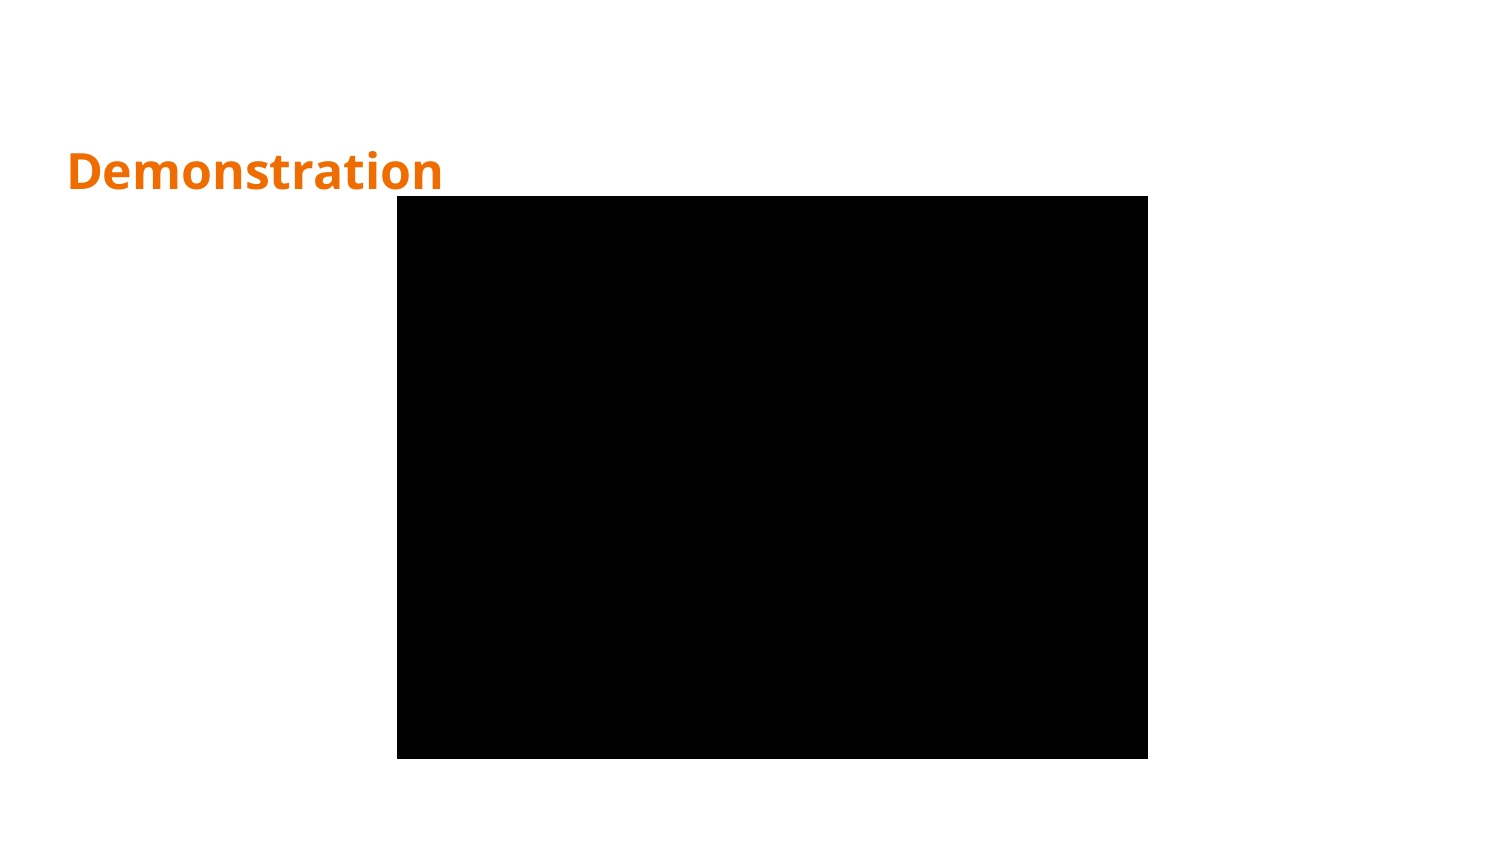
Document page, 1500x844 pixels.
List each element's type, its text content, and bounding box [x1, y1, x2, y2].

picture [397, 196, 1148, 759]
title Demonstration [51, 91, 512, 216]
